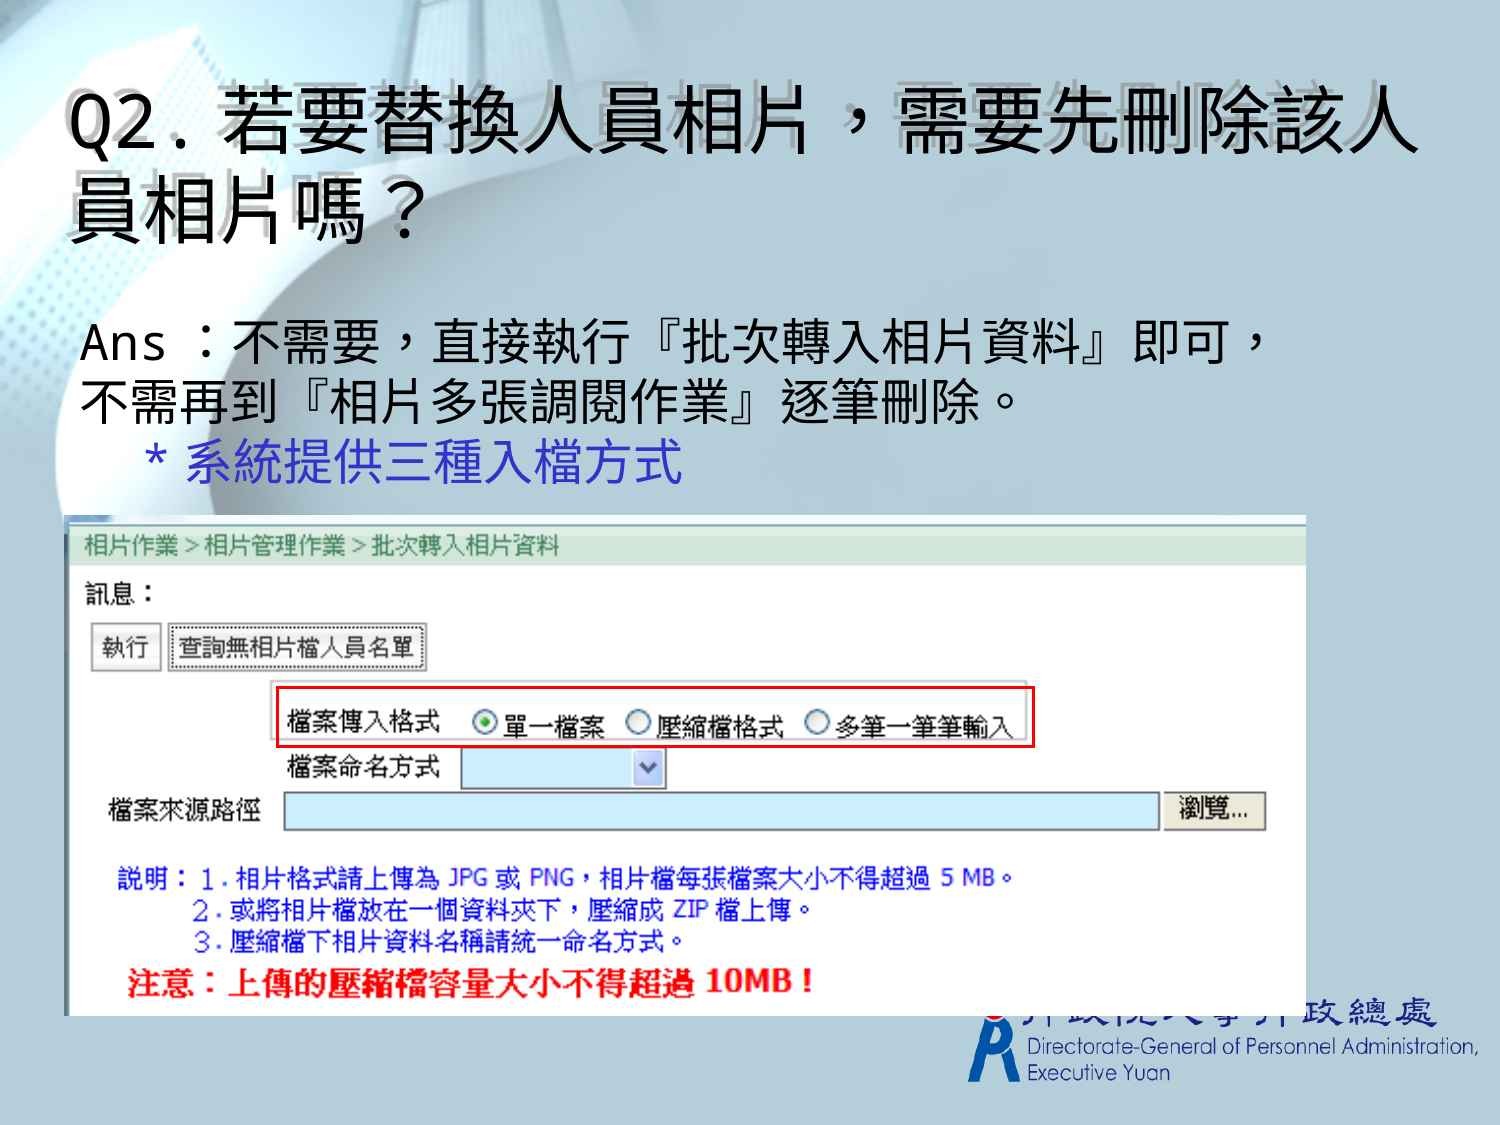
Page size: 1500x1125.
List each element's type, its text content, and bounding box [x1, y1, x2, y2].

picture [64, 515, 1306, 1016]
text_box Ans：不需要，直接執行『批次轉入相片資料』即可，不需再到『相片多張調閱作業』逐筆刪除。 *系統提供三種入檔方式 [64, 302, 1306, 498]
text_box Q2.若要替換人員相片，需要先刪除該人員相片嗎？ [53, 66, 1459, 261]
